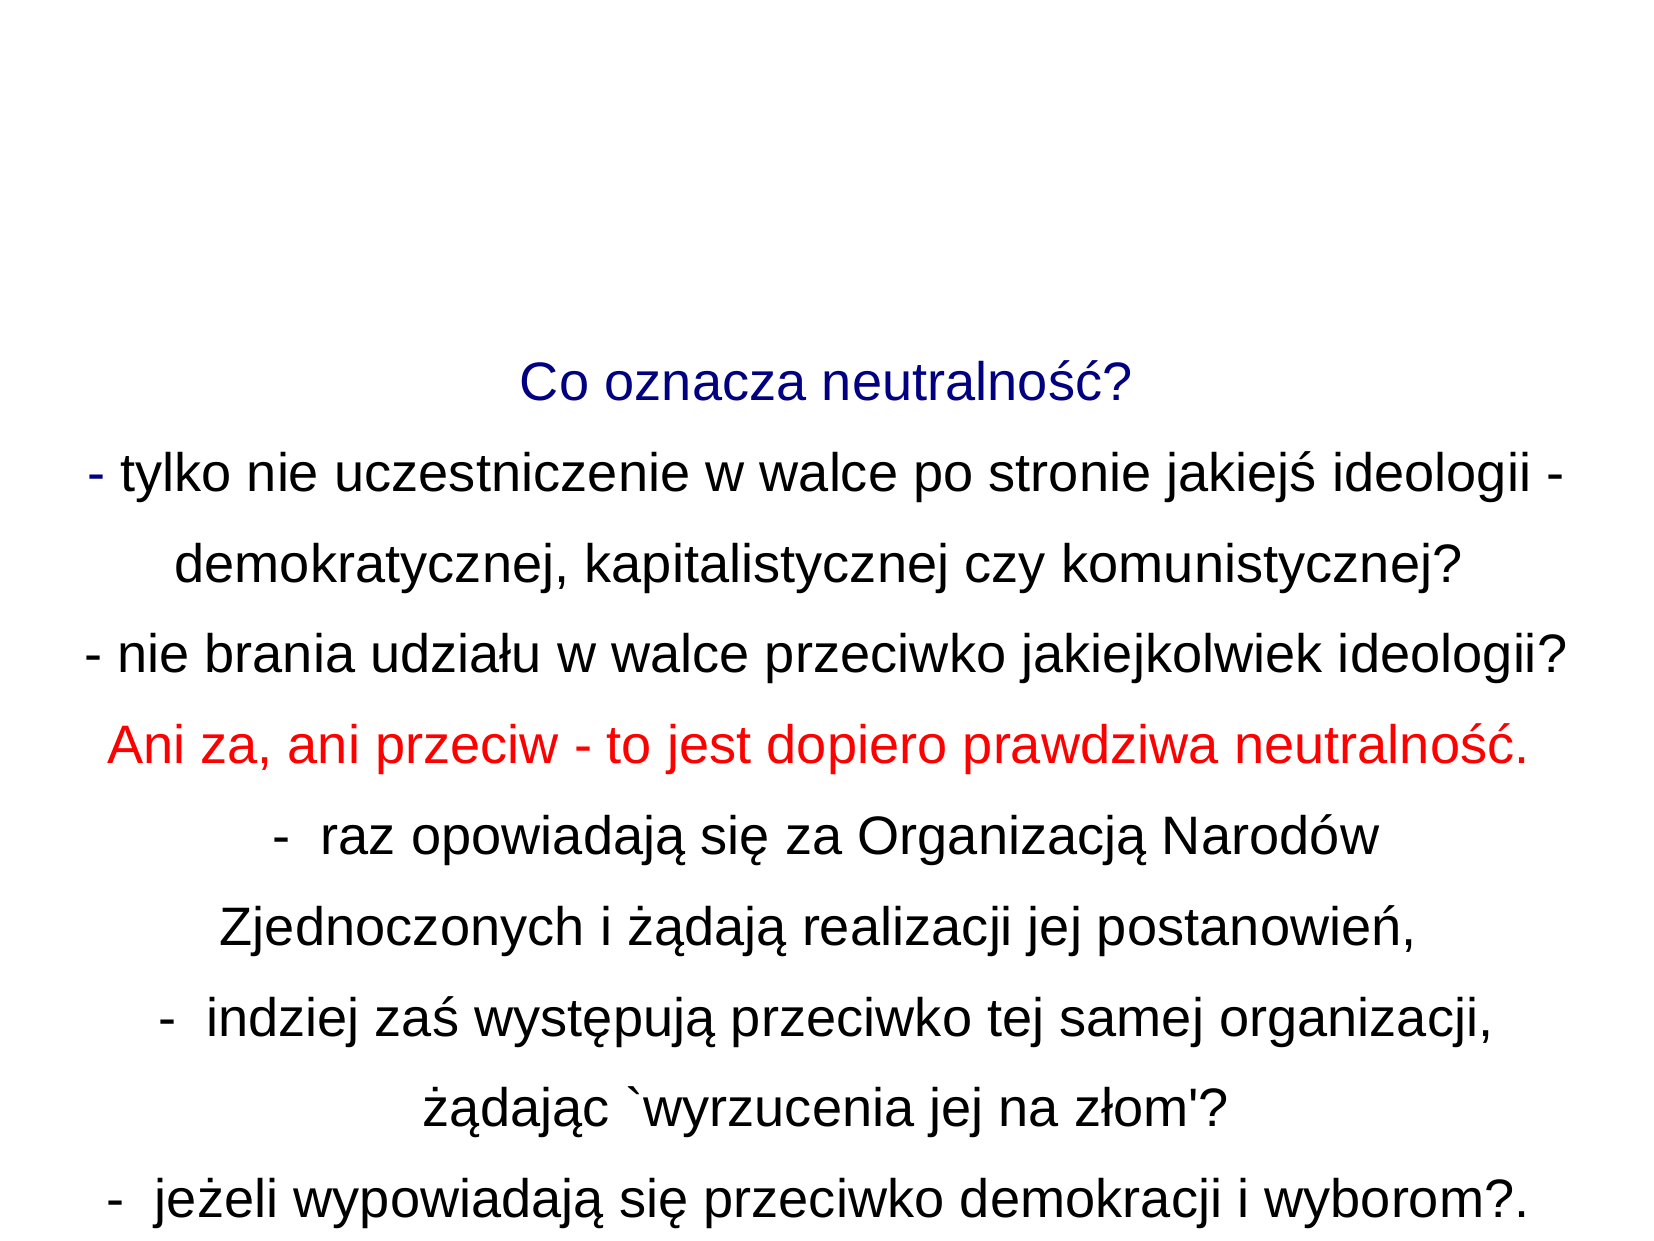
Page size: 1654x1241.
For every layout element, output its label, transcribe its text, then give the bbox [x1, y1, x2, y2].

subtitle Co oznacza neutralność? - tylko nie uczestniczenie w walce po stronie jakiejś ideologii - demokratycznej, kapitalistycznej czy komunistycznej? - nie brania udziału w walce przeciwko jakiejkolwiek ideologii? Ani za, ani przeciw - to jest dopiero prawdziwa neutralność. - raz opowiadają się za Organizacją Narodów Zjednoczonych i żądają realizacji jej postanowień, - indziej zaś występują przeciwko tej samej organizacji, żądając `wyrzucenia jej na złom'? - jeżeli wypowiadają się przeciwko demokracji i wyborom?. [82, 169, 1571, 1229]
